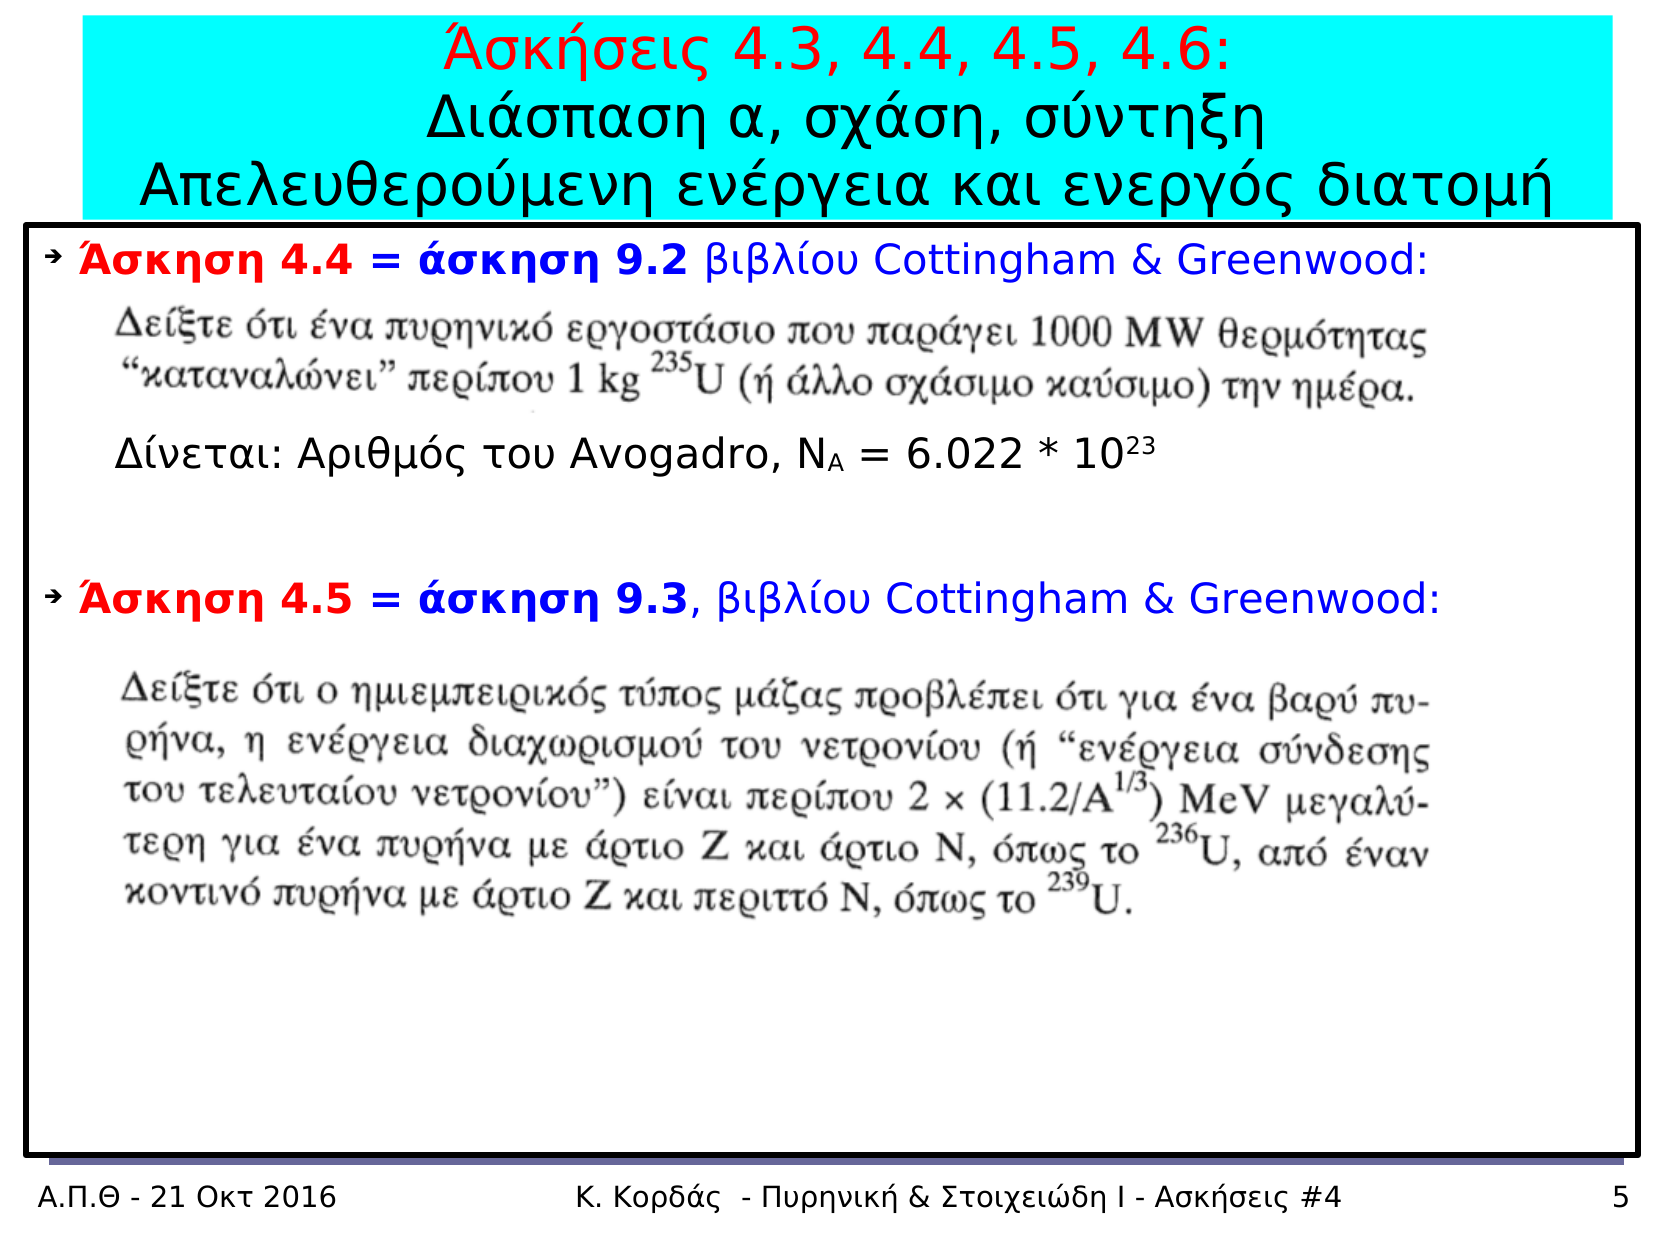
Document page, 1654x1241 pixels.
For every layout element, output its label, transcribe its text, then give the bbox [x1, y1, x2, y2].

text_box Άσκηση 4.4 = άσκηση 9.2 βιβλίου Cottingham & Greenwood: Δίνεται: Αριθμός του Avogadro, ΝA = 6.022 * 1023 Άσκηση 4.5 = άσκηση 9.3, βιβλίου Cottingham & Greenwood: [25, 225, 1639, 1156]
picture [112, 663, 1438, 925]
title Άσκήσεις 4.3, 4.4, 4.5, 4.6: Διάσπαση α, σχάση, σύντηξη Απελευθερούμενη ενέργεια και ενεργός διατομή [82, 15, 1613, 220]
picture [112, 299, 1435, 421]
